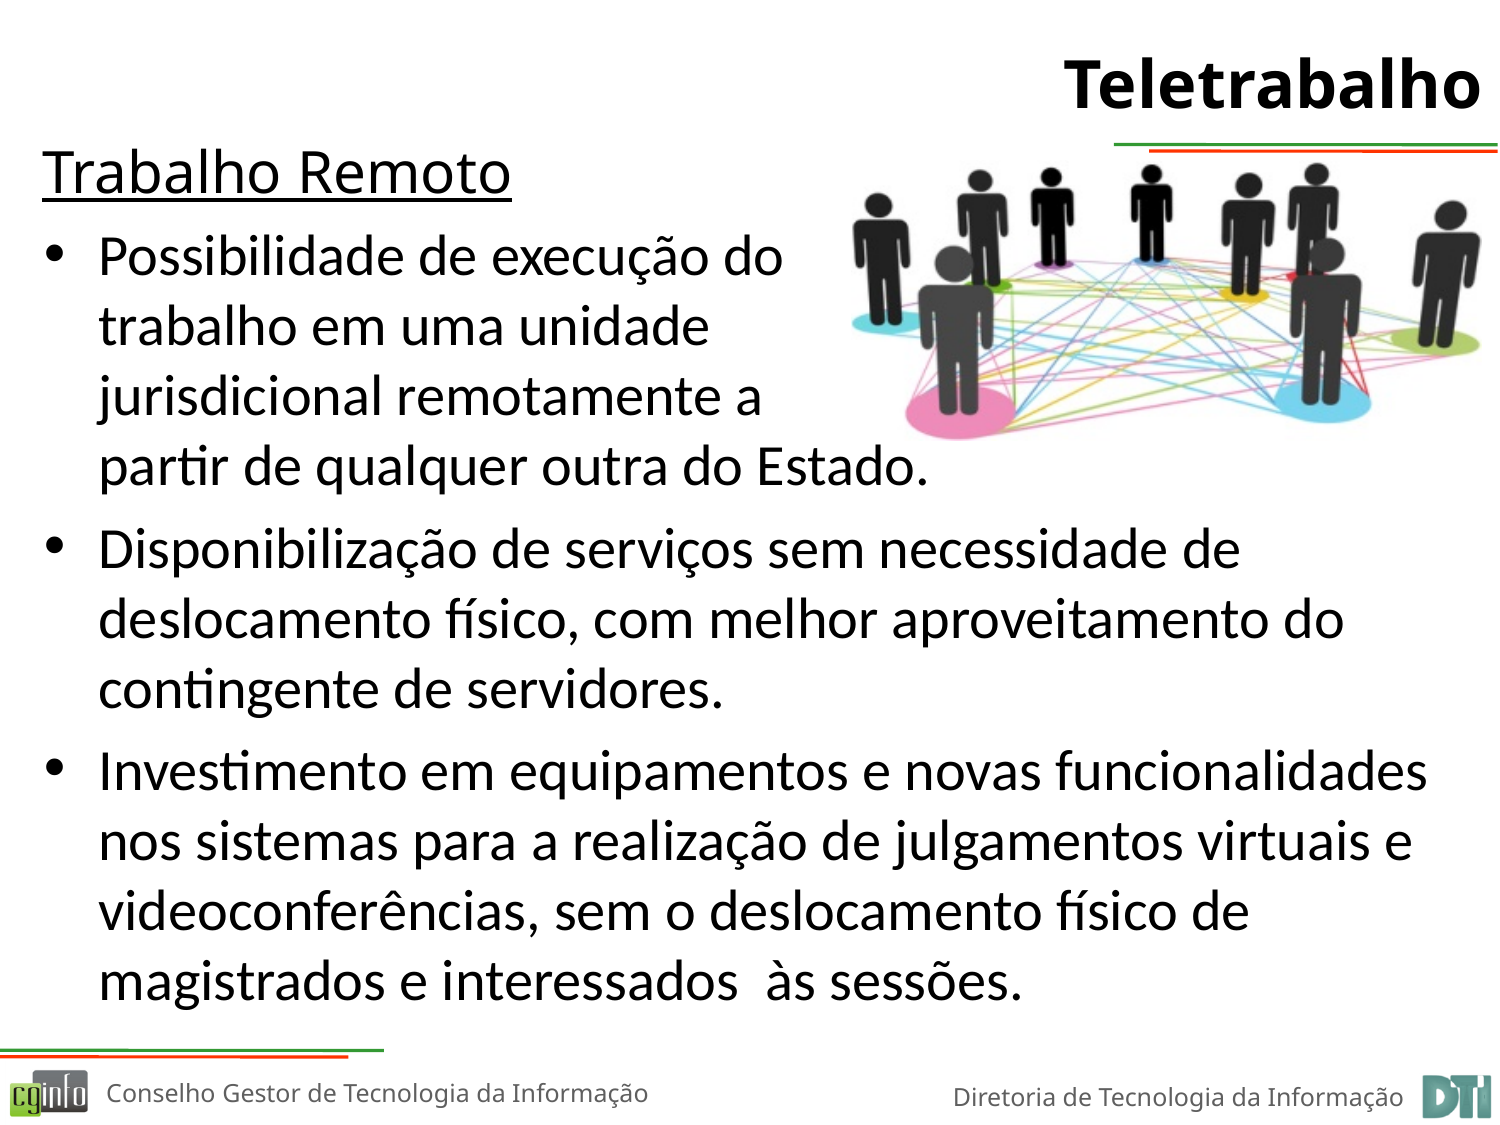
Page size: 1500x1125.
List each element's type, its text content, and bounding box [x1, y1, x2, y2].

picture [851, 160, 1482, 441]
text_box Trabalho Remoto Possibilidade de execução do trabalho em uma unidade jurisdicional remotamente a partir de qualquer outra do Estado. Disponibilização de serviços sem necessidade de deslocamento físico, com melhor aproveitamento do contingente de servidores. Investimento em equipamentos e novas funcionalidades nos sistemas para a realização de julgamentos virtuais e videoconferências, sem o deslocamento físico de magistrados e interessados às sessões. [27, 127, 1482, 1015]
picture [1419, 1073, 1493, 1120]
picture [5, 1061, 92, 1125]
title Teletrabalho [0, 0, 1498, 164]
